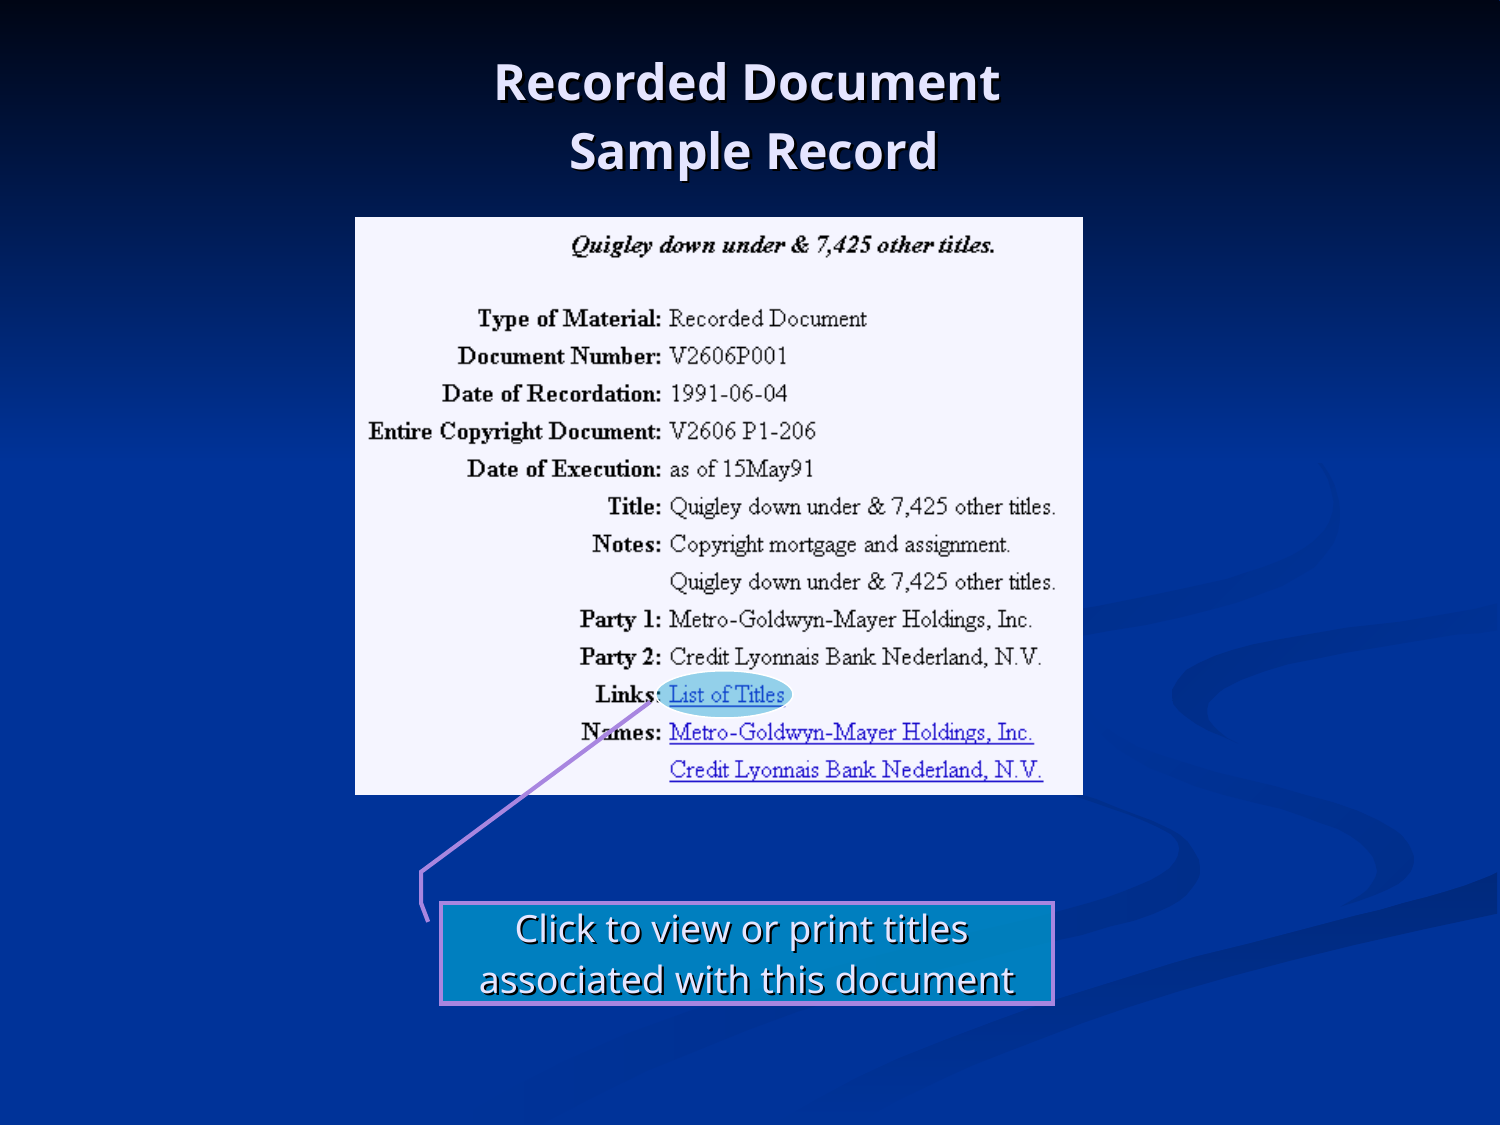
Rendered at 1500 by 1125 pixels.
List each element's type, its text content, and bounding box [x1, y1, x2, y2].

text_box Click to view or print titles associated with this document [441, 903, 1053, 1003]
title Recorded Document Sample Record [162, 47, 1346, 184]
chart [355, 217, 1083, 795]
text_box [655, 670, 794, 718]
